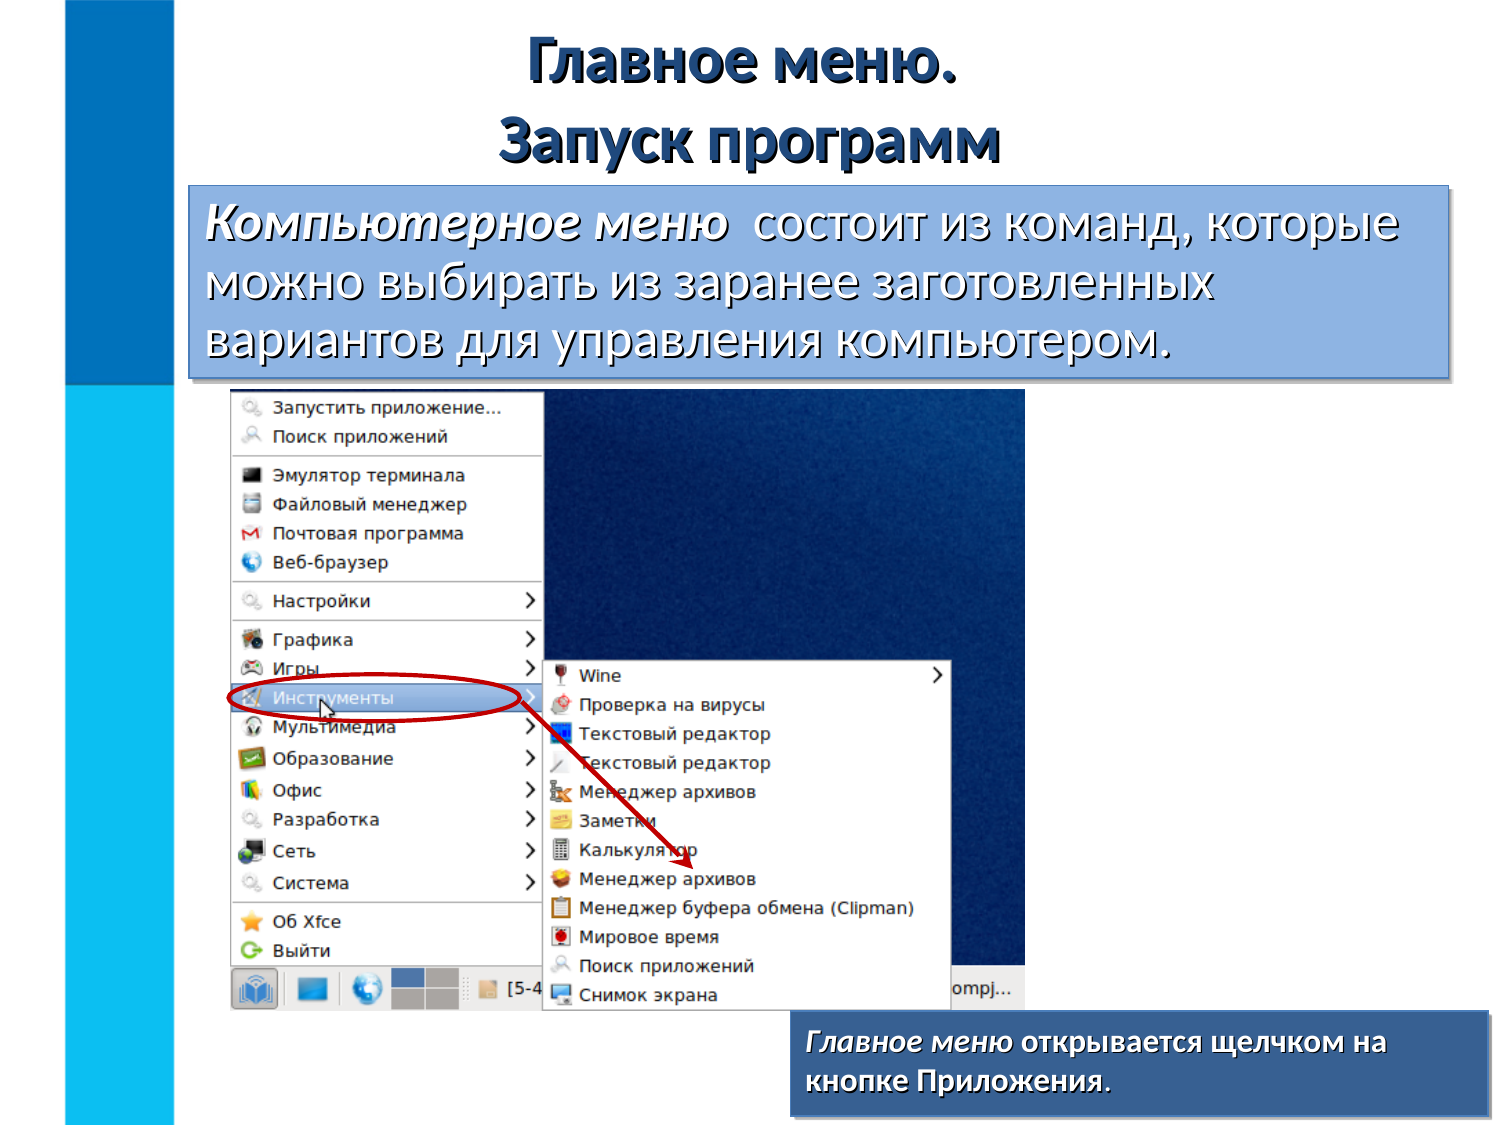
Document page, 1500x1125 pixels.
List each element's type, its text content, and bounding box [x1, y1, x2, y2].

picture [0, 0, 1500, 1125]
title Главное меню. Запуск программ [75, 0, 1426, 188]
text_box Главное меню открывается щелчком на кнопке Приложения. [790, 1011, 1489, 1117]
list Компьютерное меню состоит из команд, которые можно выбирать из заранее заготовленных вариантов для управления компьютером. [188, 185, 1449, 379]
